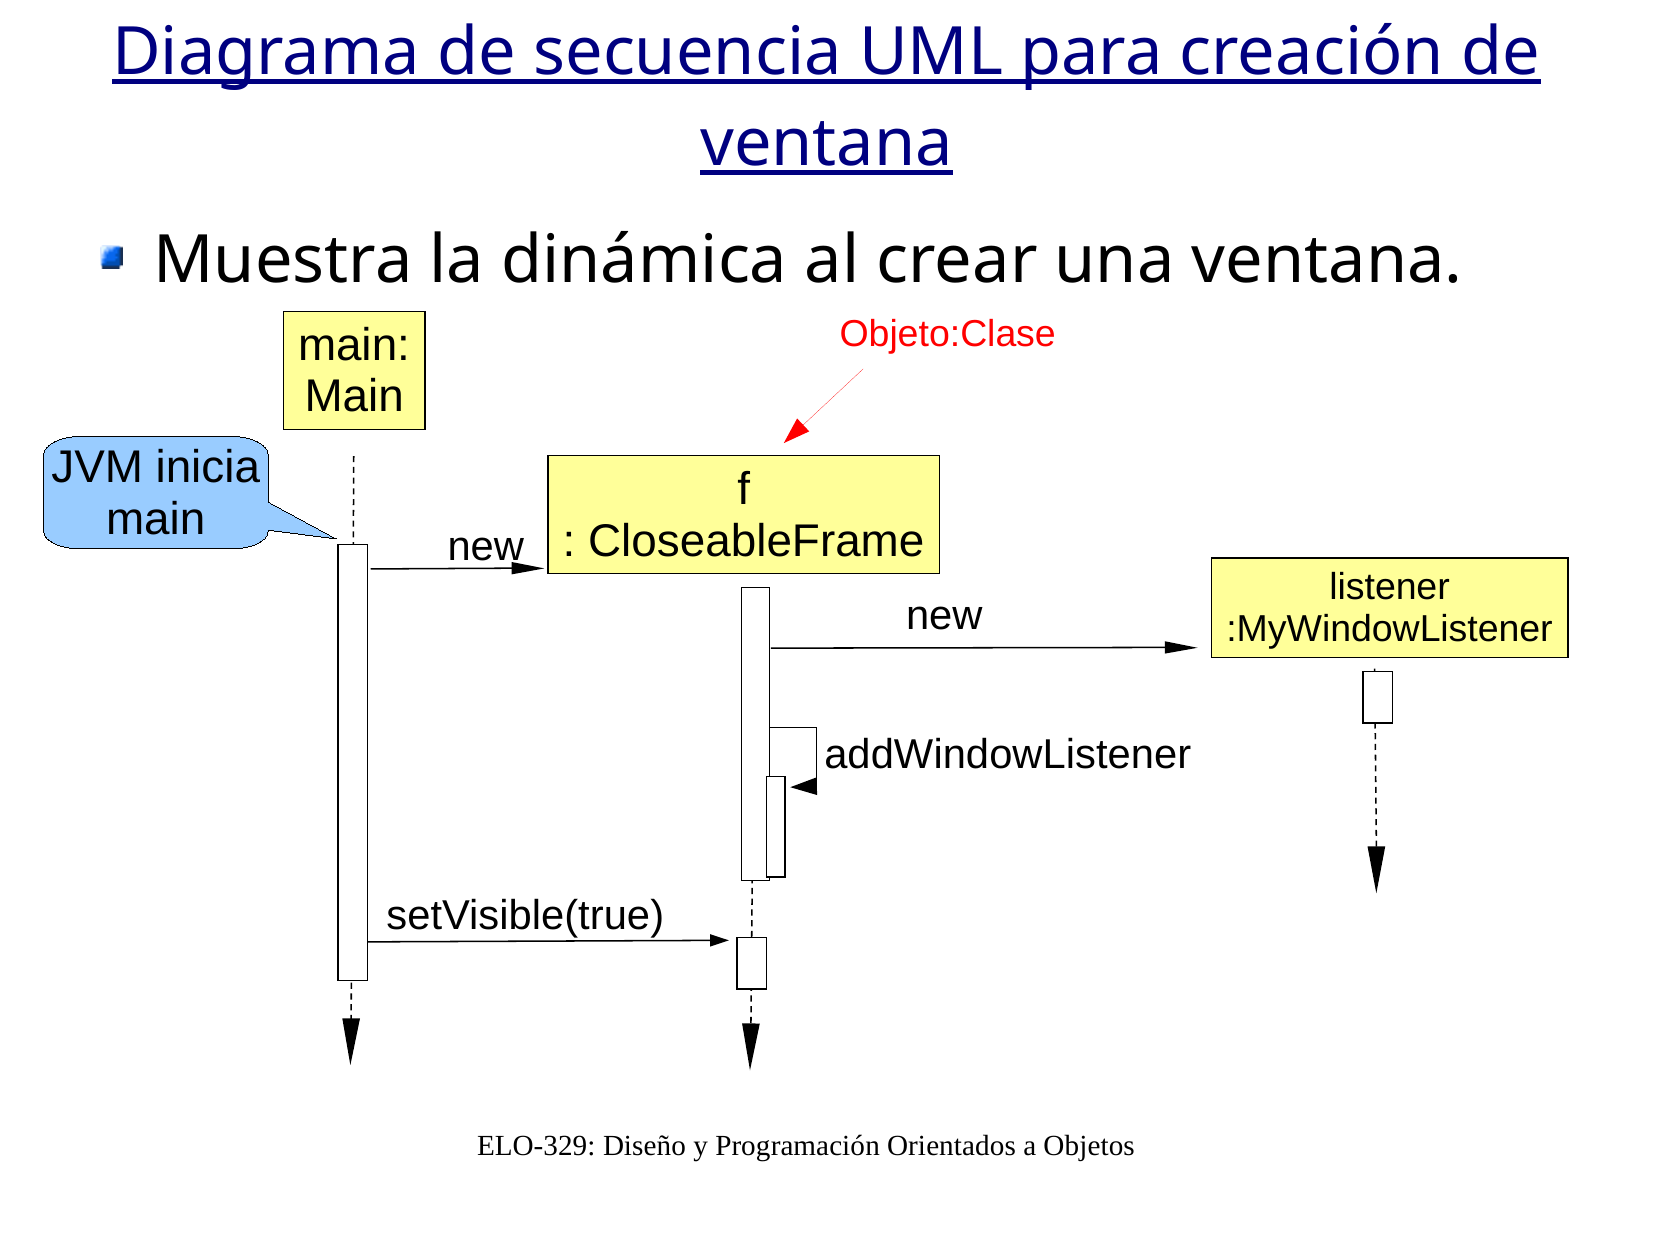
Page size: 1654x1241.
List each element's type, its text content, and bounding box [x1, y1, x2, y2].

text_box main: Main [283, 311, 426, 430]
text_box f : CloseableFrame [547, 455, 940, 574]
list Muestra la dinámica al crear una ventana. [82, 185, 1571, 369]
text_box [736, 937, 767, 990]
text_box new [432, 515, 551, 578]
text_box new [891, 584, 998, 647]
text_box addWindowListener [809, 723, 1207, 786]
text_box Objeto:Clase [824, 304, 1117, 367]
text_box [338, 544, 368, 981]
text_box [1362, 671, 1393, 724]
text_box [741, 587, 786, 881]
text_box addWindowListener [809, 728, 816, 779]
text_box JVM inicia main [43, 436, 337, 549]
title Diagrama de secuencia UML para creación de ventana [82, 19, 1571, 168]
text_box listener :MyWindowListener [1211, 558, 1568, 658]
text_box setVisible(true) [371, 884, 680, 947]
